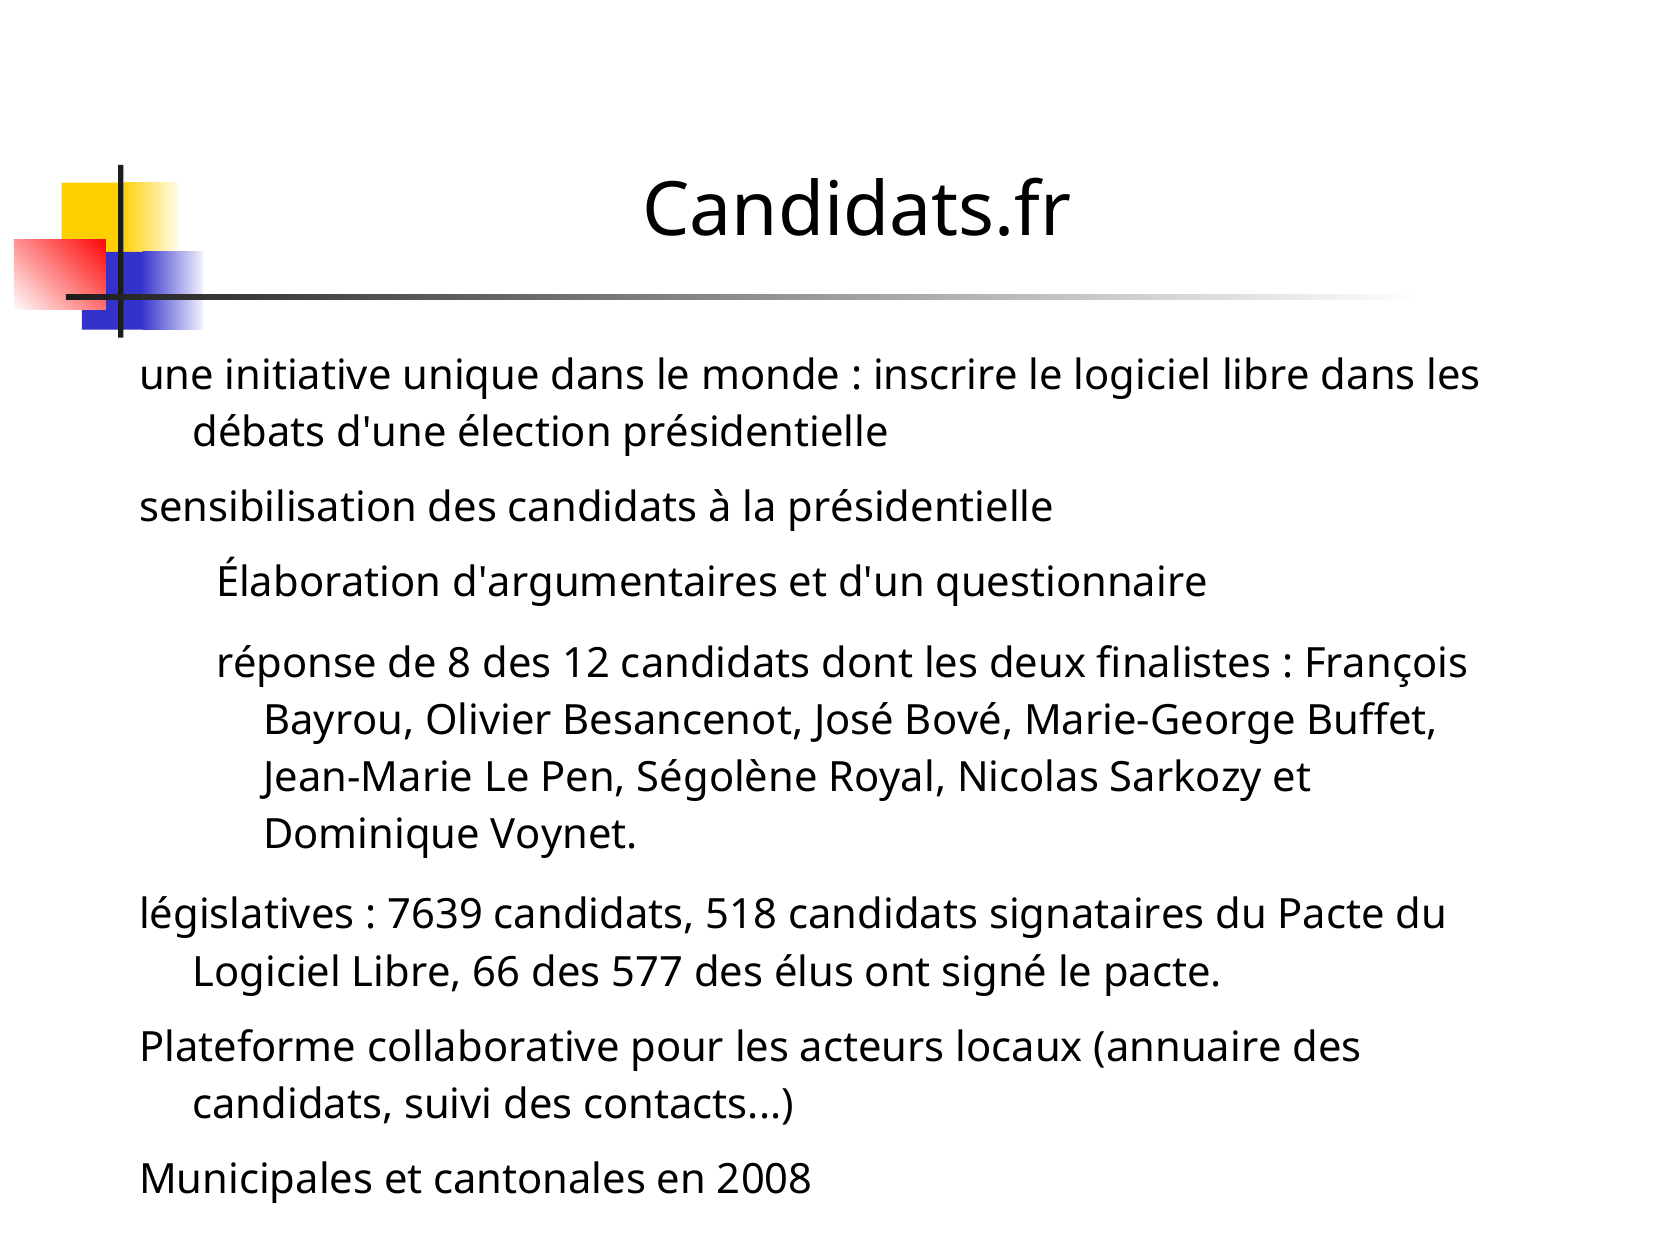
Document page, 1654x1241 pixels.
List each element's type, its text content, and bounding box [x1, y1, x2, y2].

title Candidats.fr [121, 102, 1534, 311]
list une initiative unique dans le monde : inscrire le logiciel libre dans les débats d'une élection présidentielle sensibilisation des candidats à la présidentielle Élaboration d'argumentaires et d'un questionnaire réponse de 8 des 12 candidats dont les deux finalistes : François Bayrou, Olivier Besancenot, José Bové, Marie-George Buffet, Jean-Marie Le Pen, Ségolène Royal, Nicolas Sarkozy et Dominique Voynet. législatives : 7639 candidats, 518 candidats signataires du Pacte du Logiciel Libre, 66 des 577 des élus ont signé le pacte. Plateforme collaborative pour les acteurs locaux (annuaire des candidats, suivi des contacts...) Municipales et cantonales en 2008 [121, 344, 1534, 1125]
